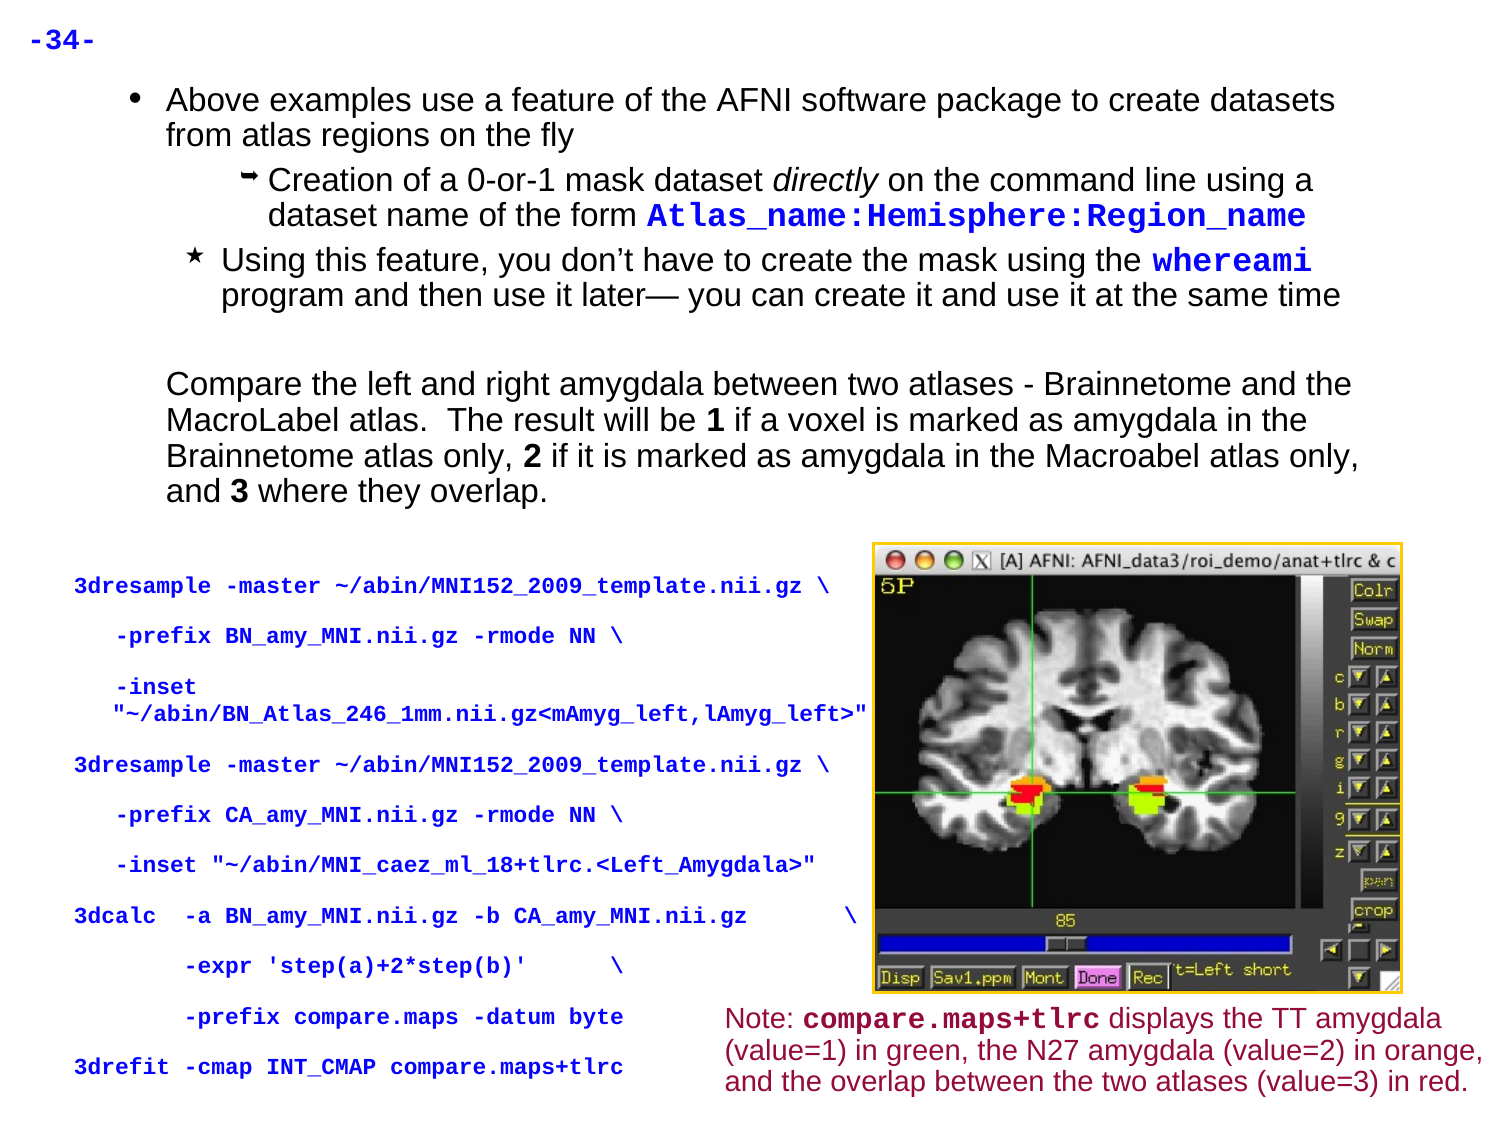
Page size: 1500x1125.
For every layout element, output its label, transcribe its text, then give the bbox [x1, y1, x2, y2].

text_box 3dresample -master ~/abin/MNI152_2009_template.nii.gz \ -prefix BN_amy_MNI.nii.gz -rmode NN \ -inset "~/abin/BN_Atlas_246_1mm.nii.gz<mAmyg_left,lAmyg_left>" 3dresample -master ~/abin/MNI152_2009_template.nii.gz \ -prefix CA_amy_MNI.nii.gz -rmode NN \ -inset "~/abin/MNI_caez_ml_18+tlrc.<Left_Amygdala>" 3dcalc -a BN_amy_MNI.nii.gz -b CA_amy_MNI.nii.gz \ -expr 'step(a)+2*step(b)' \ -prefix compare.maps -datum byte 3drefit -cmap INT_CMAP compare.maps+tlrc [59, 563, 900, 1088]
list Above examples use a feature of the AFNI software package to create datasets from atlas regions on the fly Creation of a 0-or-1 mask dataset directly on the command line using a dataset name of the form Atlas_name:Hemisphere:Region_name Using this feature, you don’t have to create the mask using the whereami program and then use it later— you can create it and use it at the same time Compare the left and right amygdala between two atlases - Brainnetome and the MacroLabel atlas. The result will be 1 if a voxel is marked as amygdala in the Brainnetome atlas only, 2 if it is marked as amygdala in the Macroabel atlas only, and 3 where they overlap. [112, 74, 1388, 563]
text_box Note: compare.maps+tlrc displays the TT amygdala (value=1) in green, the N27 amygdala (value=2) in orange, and the overlap between the two atlases (value=3) in red. [709, 996, 1500, 1106]
picture [875, 545, 1401, 992]
